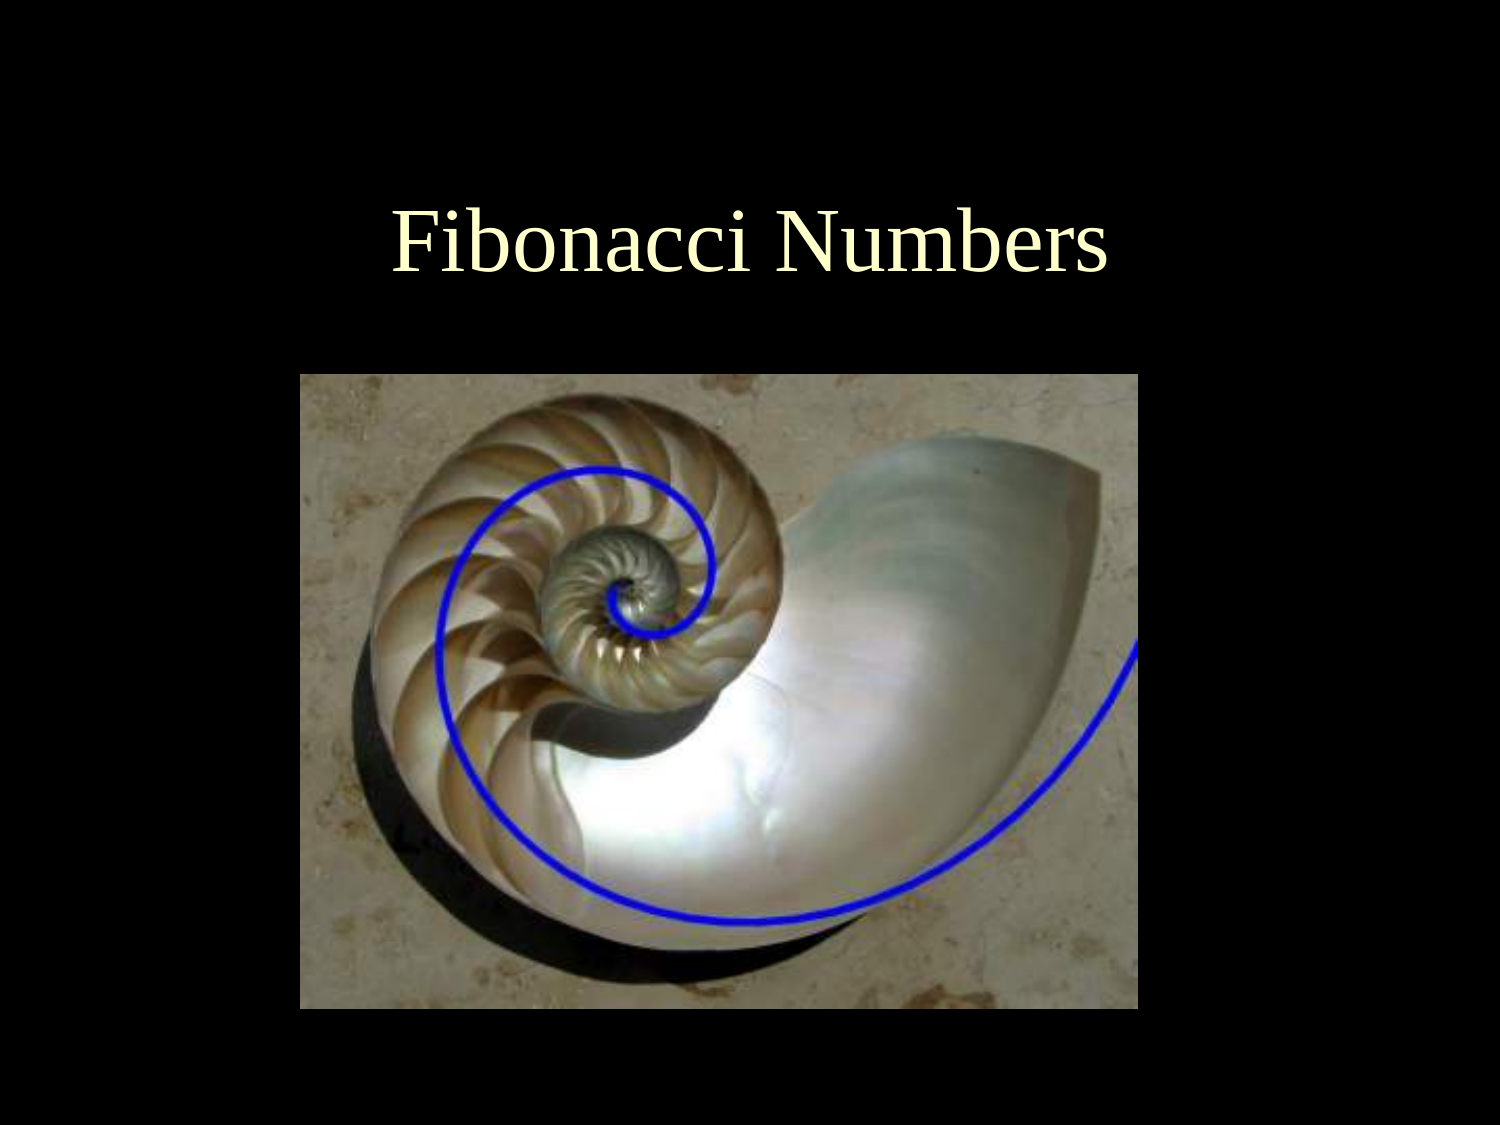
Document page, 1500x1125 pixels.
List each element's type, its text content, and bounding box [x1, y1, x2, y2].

picture [300, 374, 1138, 1009]
title Fibonacci Numbers [22, 145, 1480, 336]
